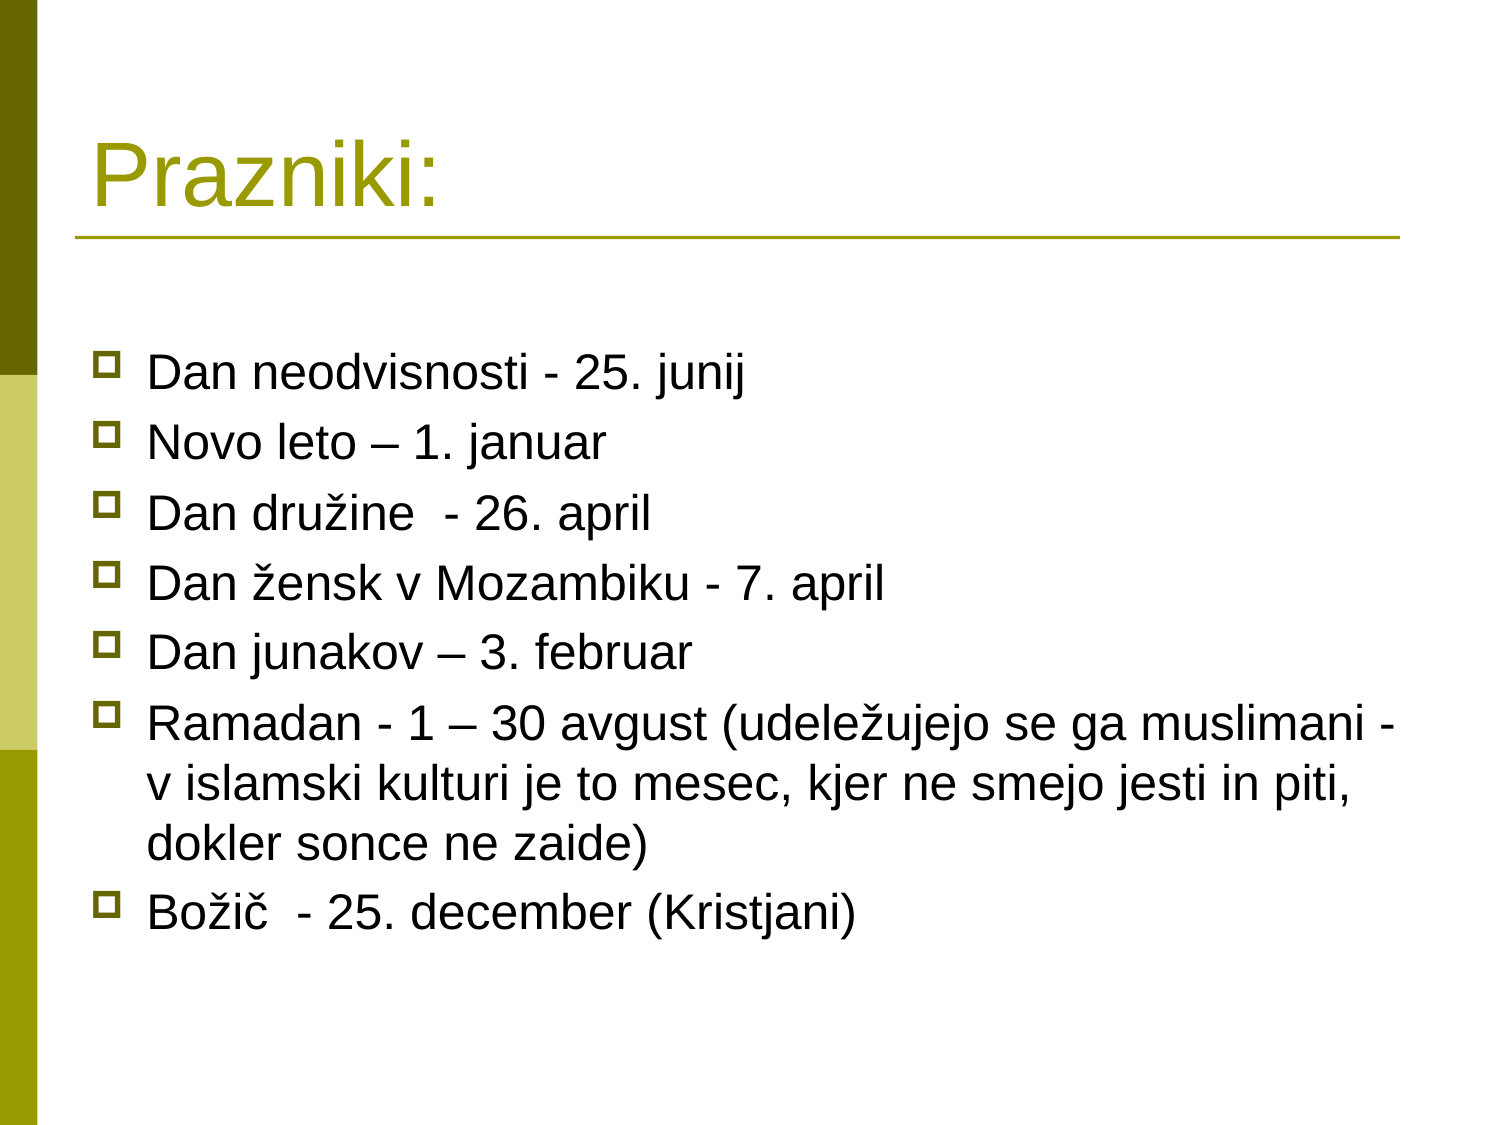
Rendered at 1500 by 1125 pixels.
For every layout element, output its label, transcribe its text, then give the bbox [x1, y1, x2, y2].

list Dan neodvisnosti - 25. junij Novo leto – 1. januar Dan družine - 26. april Dan žensk v Mozambiku - 7. april Dan junakov – 3. februar Ramadan - 1 – 30 avgust (udeležujejo se ga muslimani - v islamski kulturi je to mesec, kjer ne smejo jesti in piti, dokler sonce ne zaide) Božič - 25. december (Kristjani) [75, 262, 1425, 1006]
title Prazniki: [75, 45, 1425, 233]
